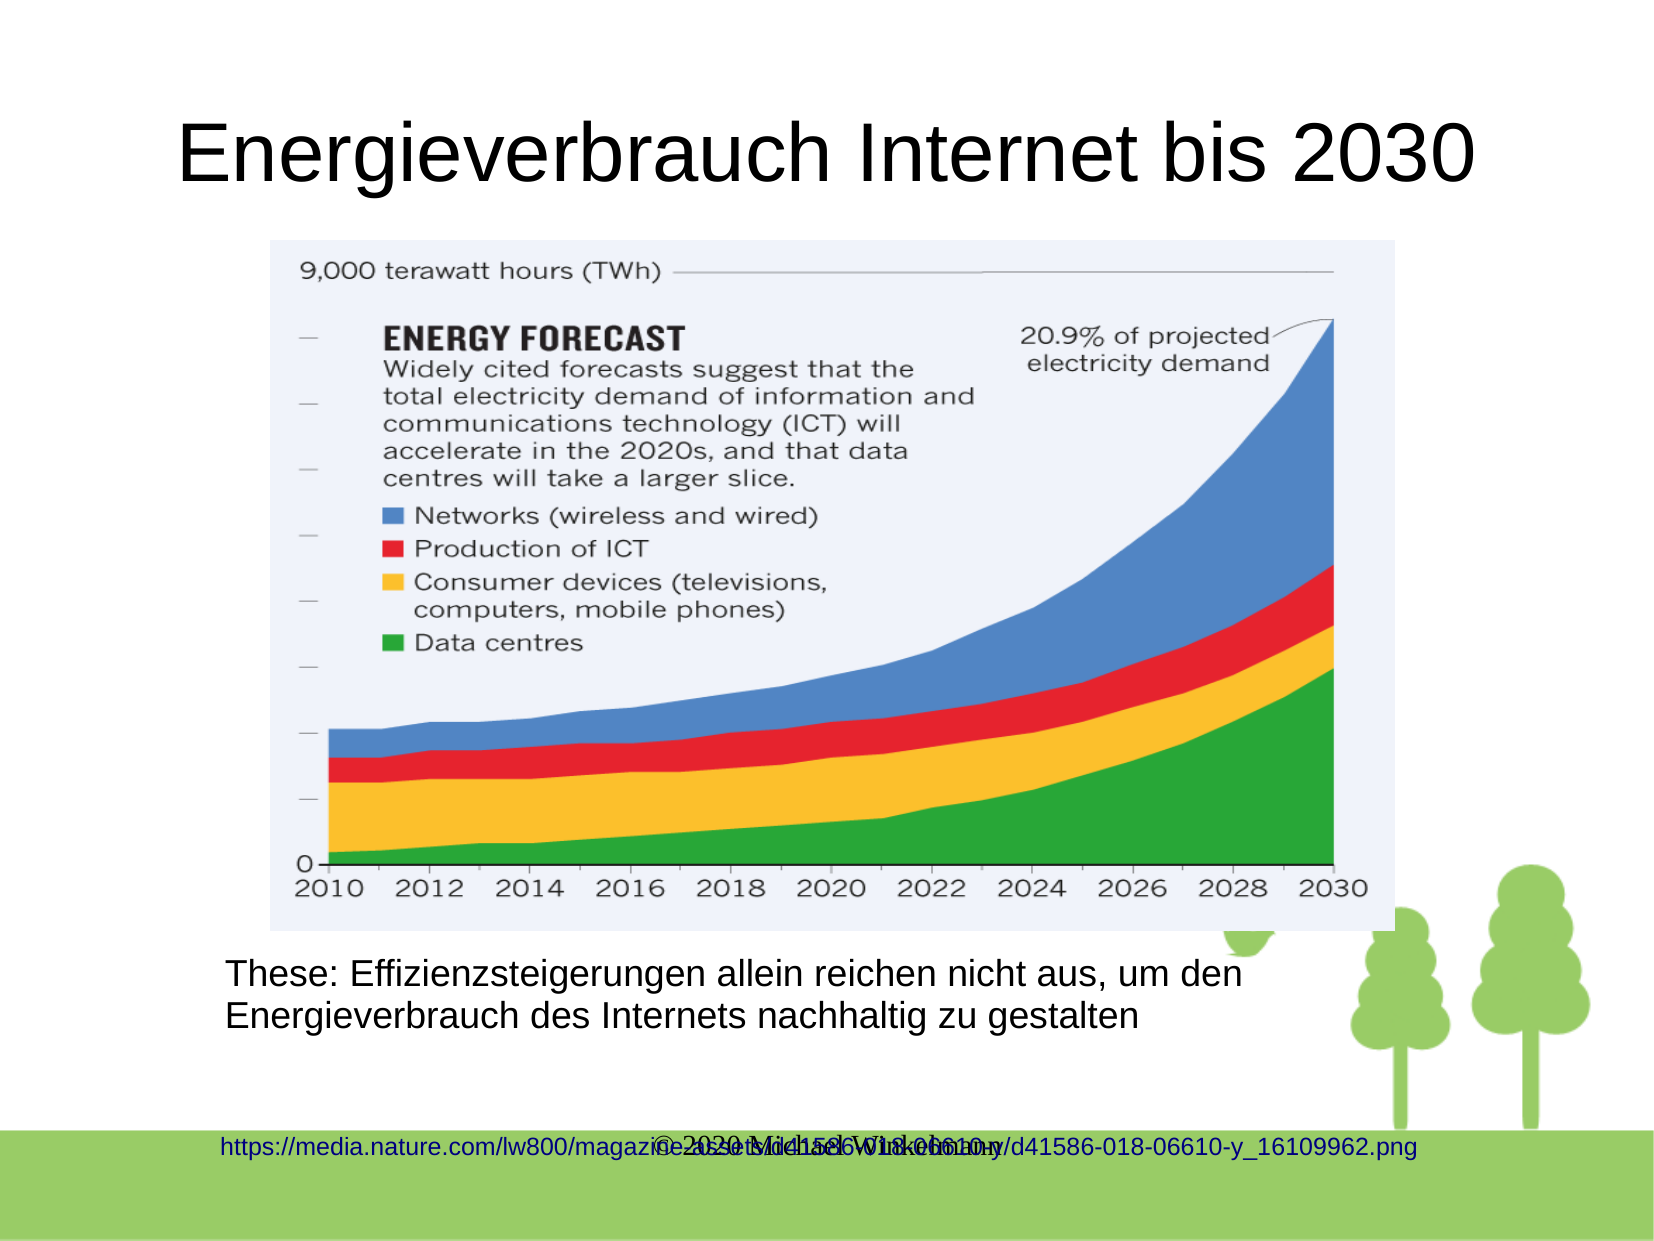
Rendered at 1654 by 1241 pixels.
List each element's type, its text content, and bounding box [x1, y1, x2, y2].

text_box These: Effizienzsteigerungen allein reichen nicht aus, um den Energieverbrauch des Internets nachhaltig zu gestalten [210, 945, 1471, 1044]
title Energieverbrauch Internet bis 2030 [82, 49, 1571, 257]
picture [0, 0, 1654, 1241]
text_box https://media.nature.com/lw800/magazine-assets/d41586-018-06610-y/d41586-018-06610-y_16109962.png [51, 1125, 1591, 1224]
